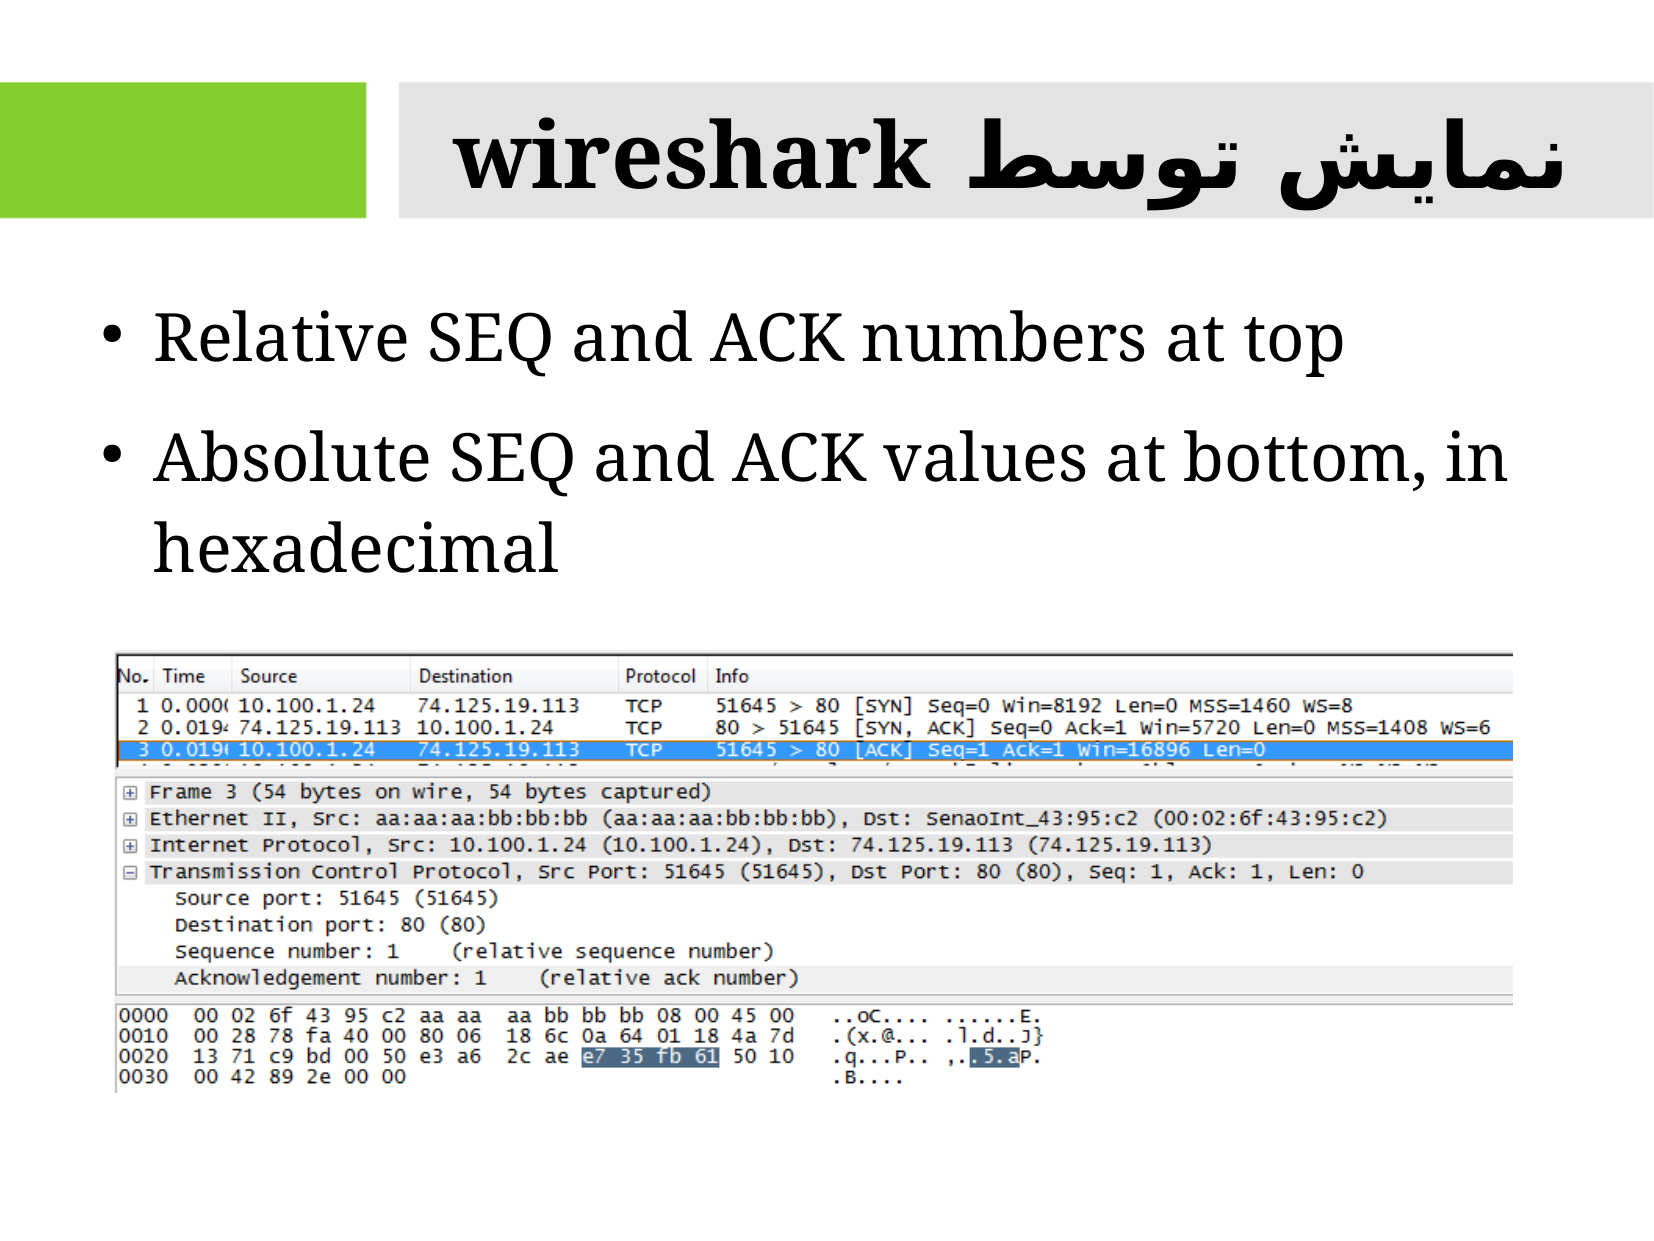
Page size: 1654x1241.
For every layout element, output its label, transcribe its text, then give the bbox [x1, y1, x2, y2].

title نمایش توسط wireshark [82, 49, 1571, 257]
picture [0, 0, 1654, 1241]
list Relative SEQ and ACK numbers at top Absolute SEQ and ACK values at bottom, in hexadecimal [82, 290, 1571, 736]
